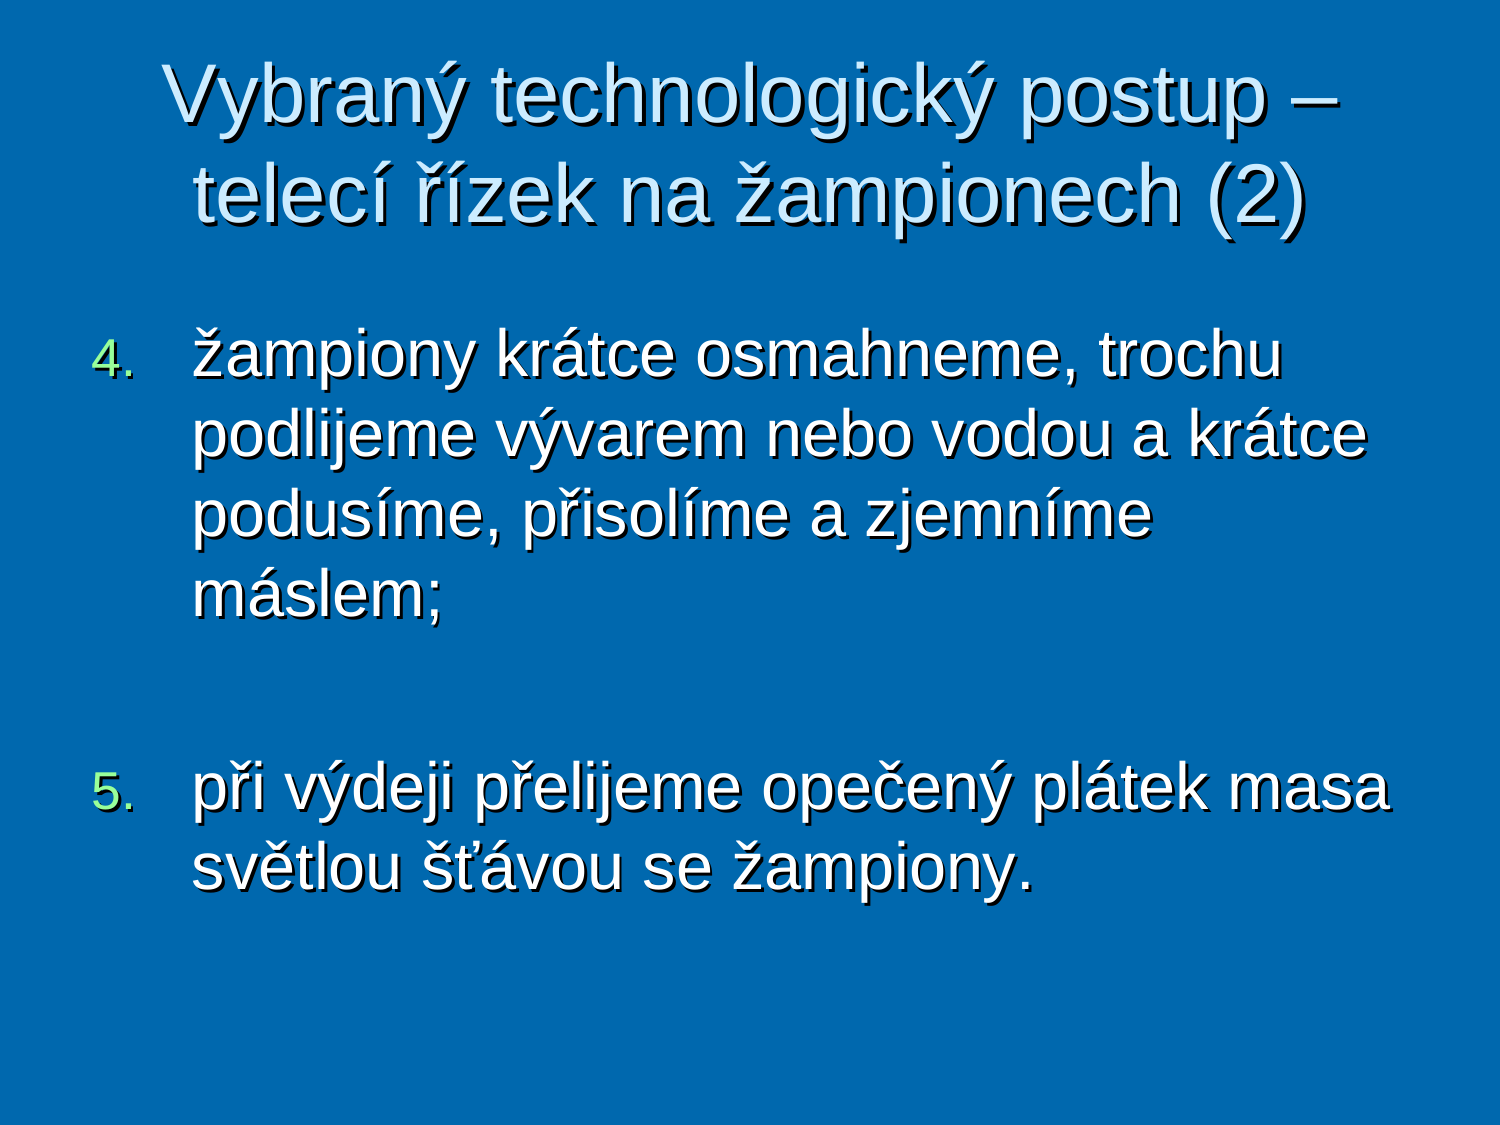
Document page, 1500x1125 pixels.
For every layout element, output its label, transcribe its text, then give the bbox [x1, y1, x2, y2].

title Vybraný technologický postup – telecí řízek na žampionech (2) [75, 31, 1426, 247]
list žampiony krátce osmahneme, trochu podlijeme vývarem nebo vodou a krátce podusíme, přisolíme a zjemníme máslem; při výdeji přelijeme opečený plátek masa světlou šťávou se žampiony. [76, 302, 1427, 1046]
